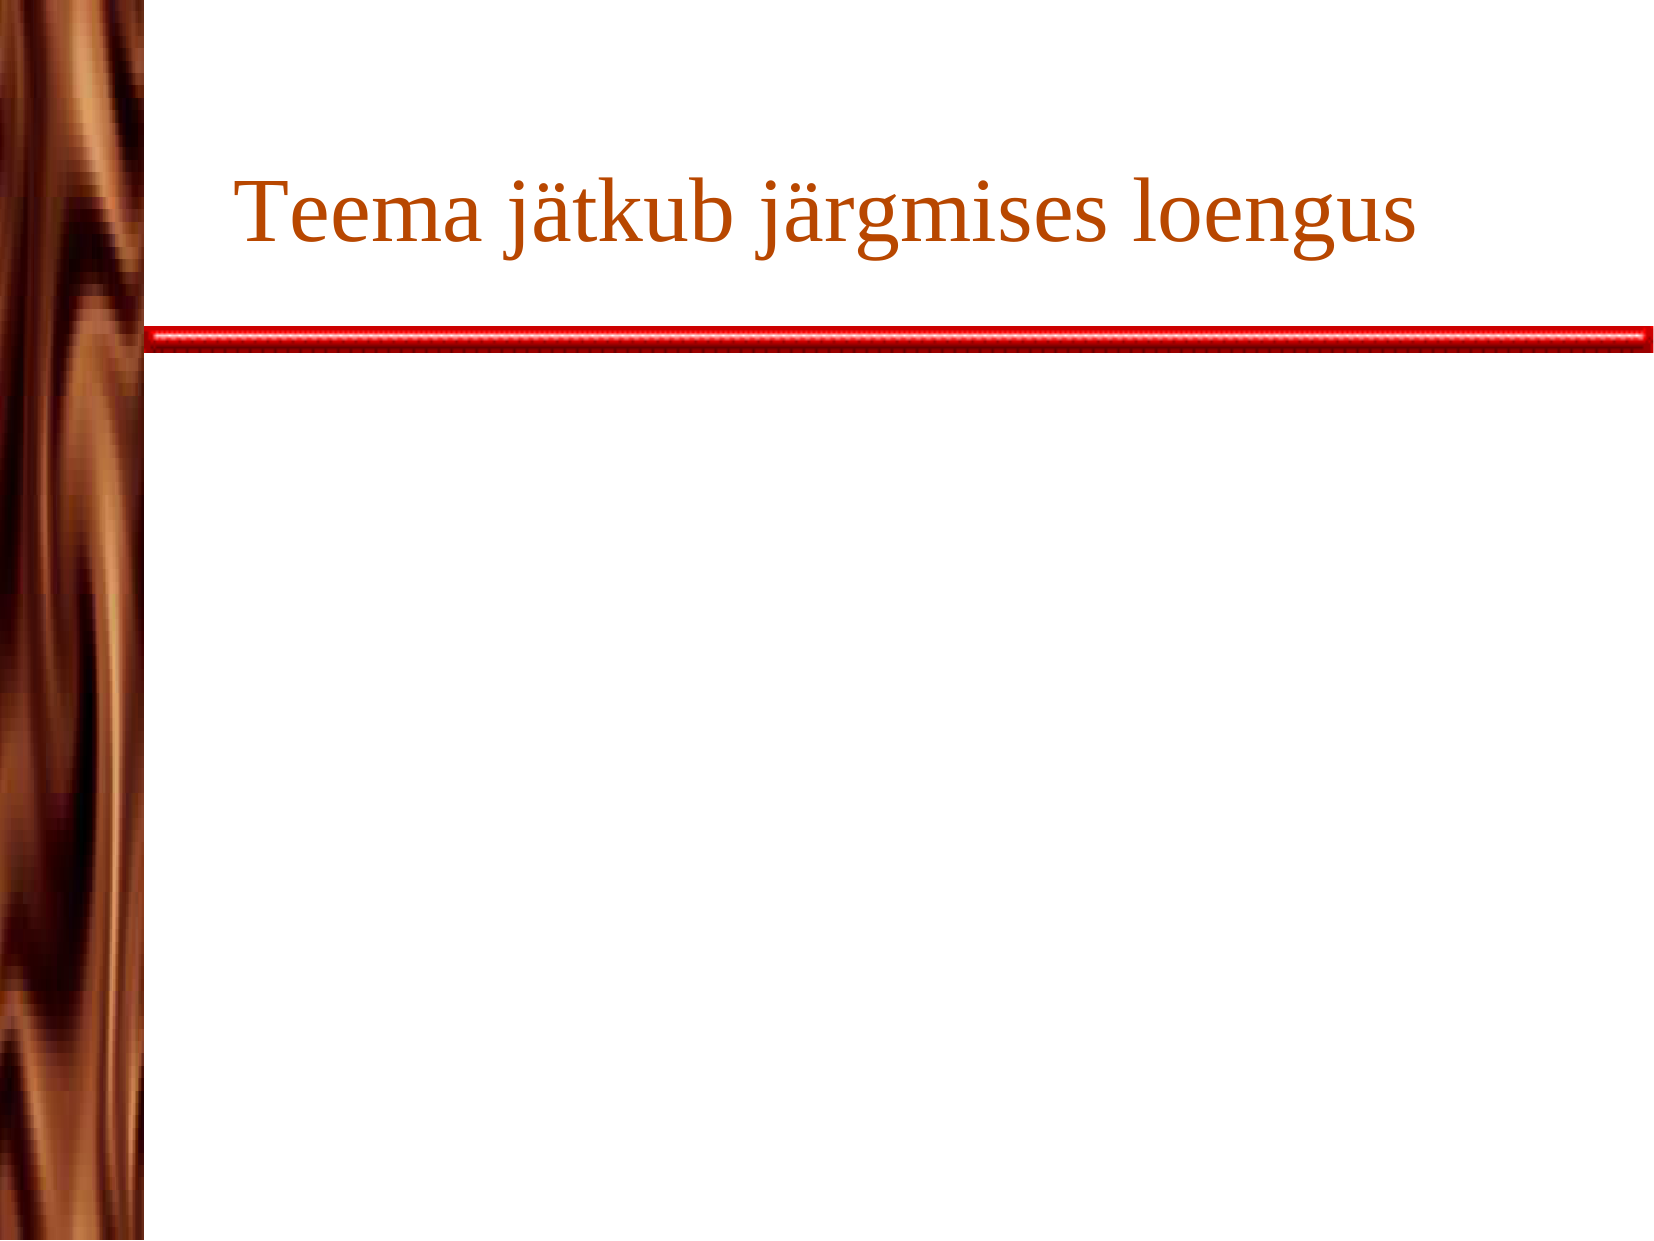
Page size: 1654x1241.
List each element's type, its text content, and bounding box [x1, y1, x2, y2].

title Teema jätkub järgmises loengus [121, 100, 1533, 312]
picture [0, 0, 1654, 1240]
